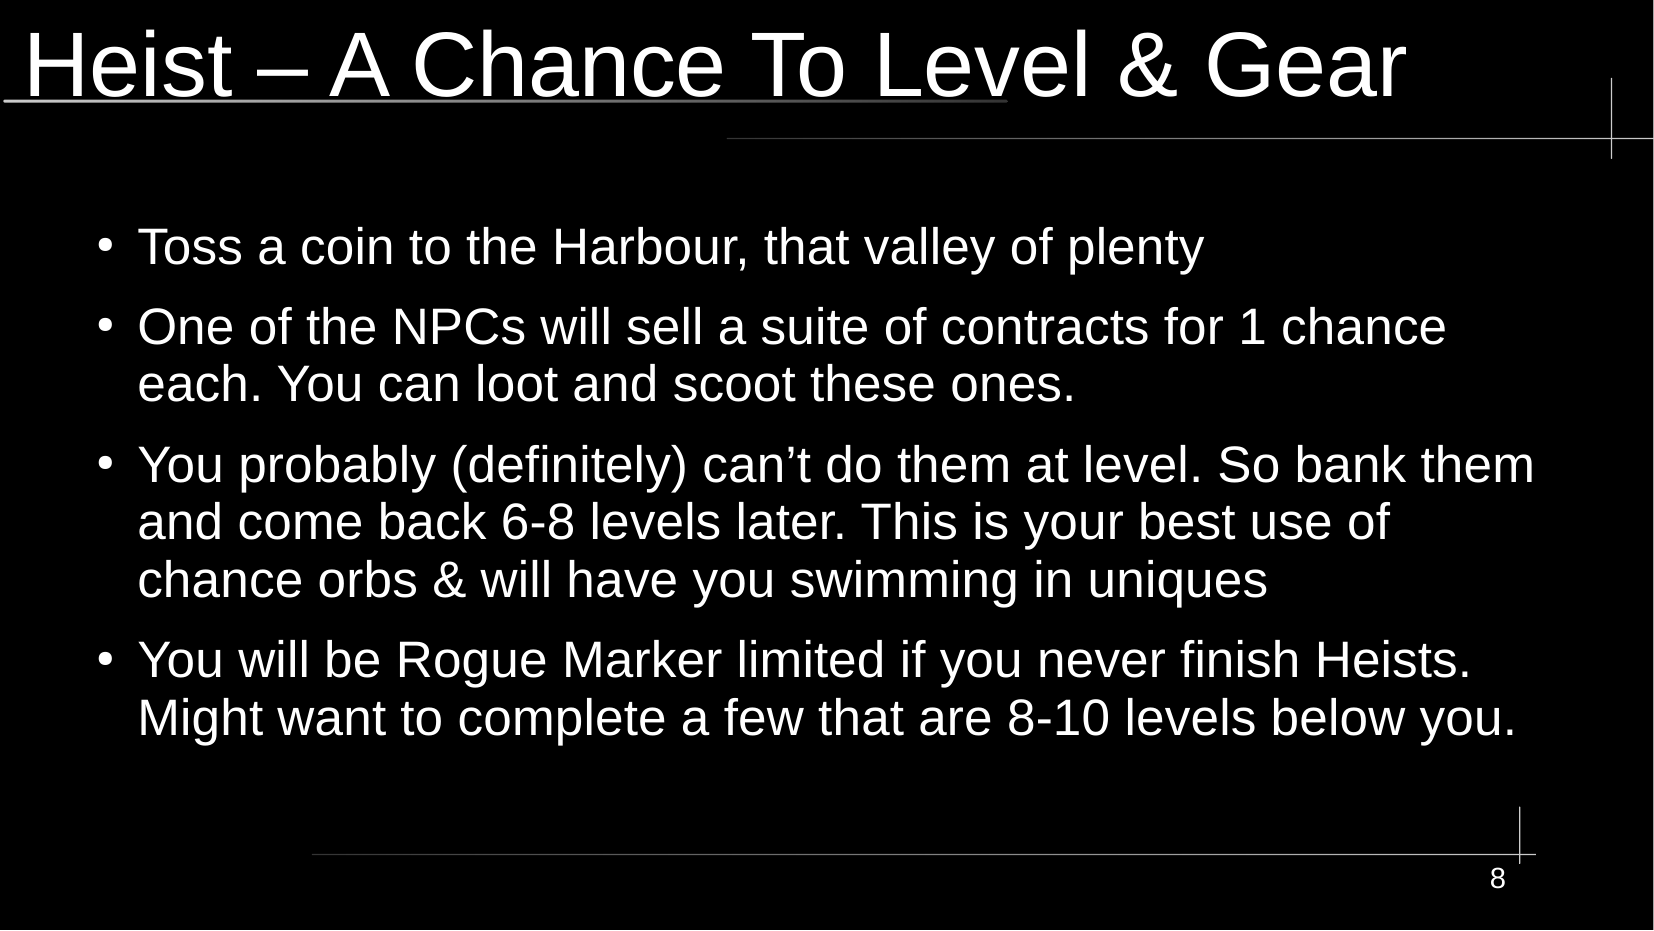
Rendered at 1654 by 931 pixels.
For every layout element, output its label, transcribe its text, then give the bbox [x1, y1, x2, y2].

list Toss a coin to the Harbour, that valley of plenty One of the NPCs will sell a suite of contracts for 1 chance each. You can loot and scoot these ones. You probably (definitely) can’t do them at level. So bank them and come back 6-8 levels later. This is your best use of chance orbs & will have you swimming in uniques You will be Rogue Marker limited if you never finish Heists. Might want to complete a few that are 8-10 levels below you. [82, 217, 1571, 758]
title Heist – A Chance To Level & Gear [23, 11, 1589, 119]
